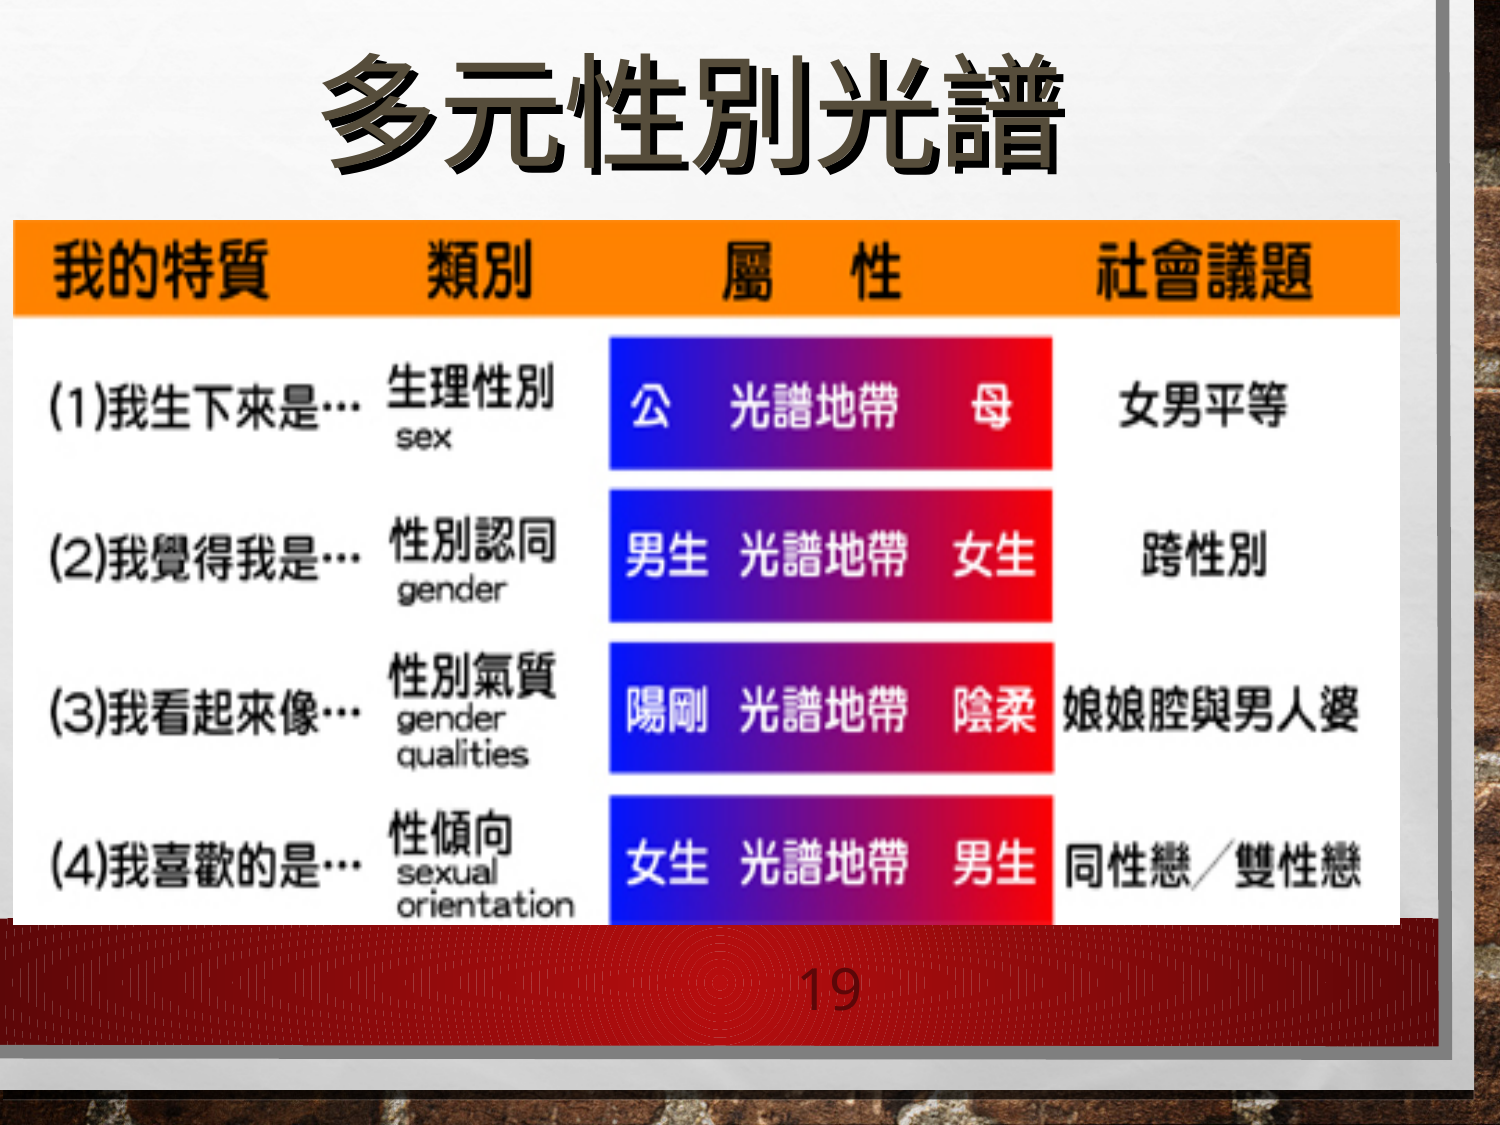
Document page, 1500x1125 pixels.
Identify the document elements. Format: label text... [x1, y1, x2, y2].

text_box 19 [773, 944, 886, 1027]
picture [13, 221, 1400, 925]
title 多元性別光譜 [13, 42, 1364, 159]
